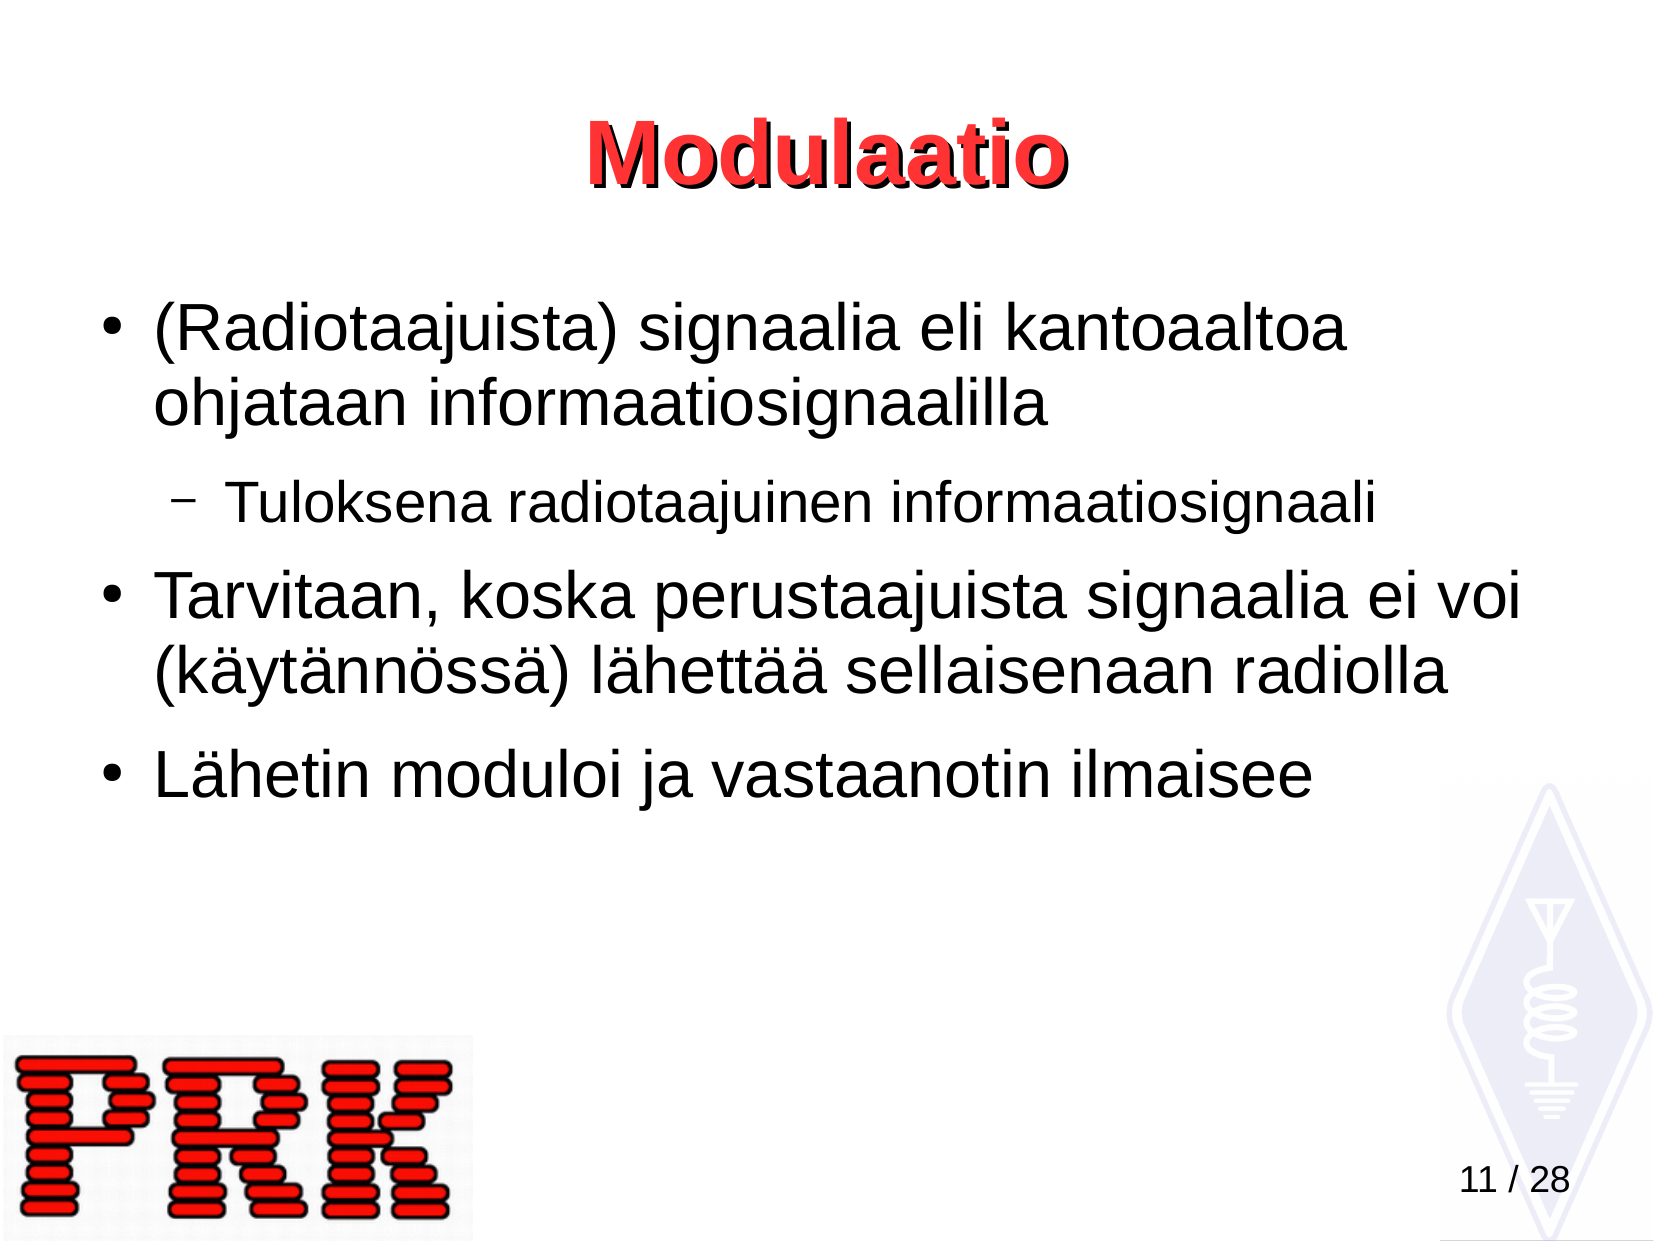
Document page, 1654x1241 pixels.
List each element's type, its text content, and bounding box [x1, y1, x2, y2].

picture [3, 1035, 473, 1241]
list (Radiotaajuista) signaalia eli kantoaaltoa ohjataan informaatiosignaalilla Tuloksena radiotaajuinen informaatiosignaali Tarvitaan, koska perustaajuista signaalia ei voi (käytännössä) lähettää sellaisenaan radiolla Lähetin moduloi ja vastaanotin ilmaisee [82, 290, 1571, 1010]
title Modulaatio [82, 49, 1571, 257]
picture [1440, 777, 1654, 1241]
